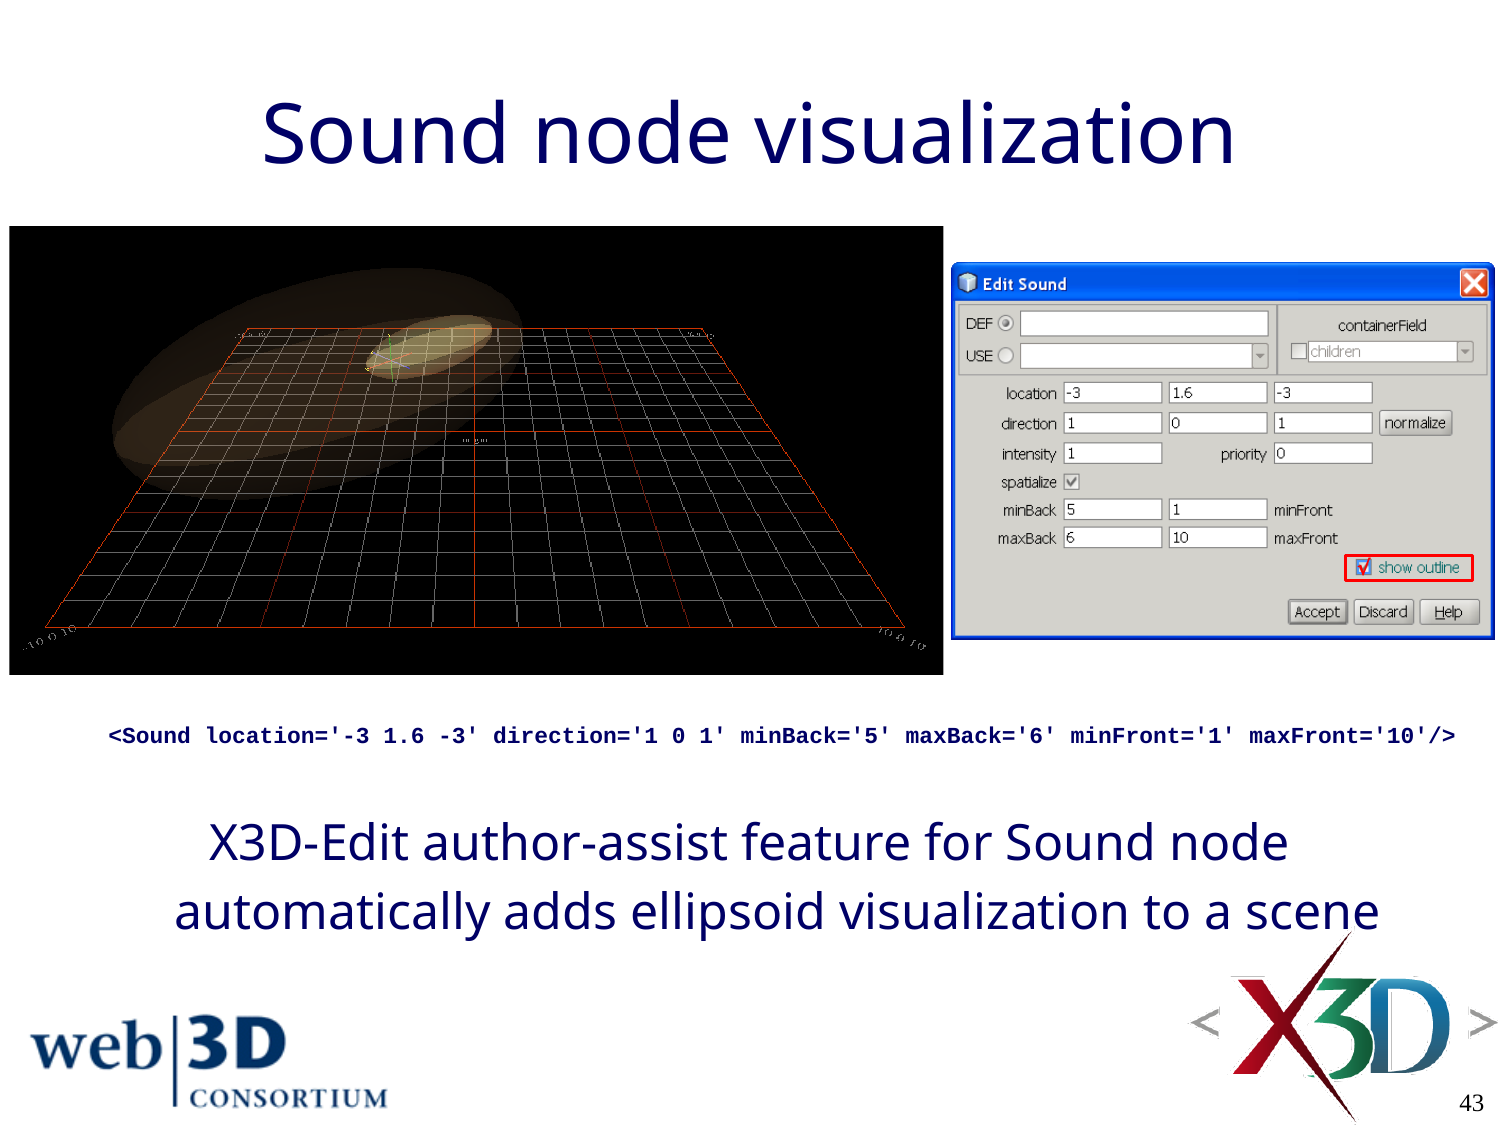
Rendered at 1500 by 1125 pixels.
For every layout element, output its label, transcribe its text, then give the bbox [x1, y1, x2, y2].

picture [951, 262, 1495, 640]
picture [9, 226, 944, 676]
list X3D-Edit author-assist feature for Sound node automatically adds ellipsoid visualization to a scene [112, 807, 1388, 968]
picture [1187, 926, 1500, 1125]
text_box √ [1342, 546, 1374, 591]
list <Sound location='-3 1.6 -3' direction='1 0 1' minBack='5' maxBack='6' minFront='1' maxFront='10'/> [25, 724, 1483, 762]
picture [12, 998, 413, 1118]
title Sound node visualization [112, 44, 1388, 218]
